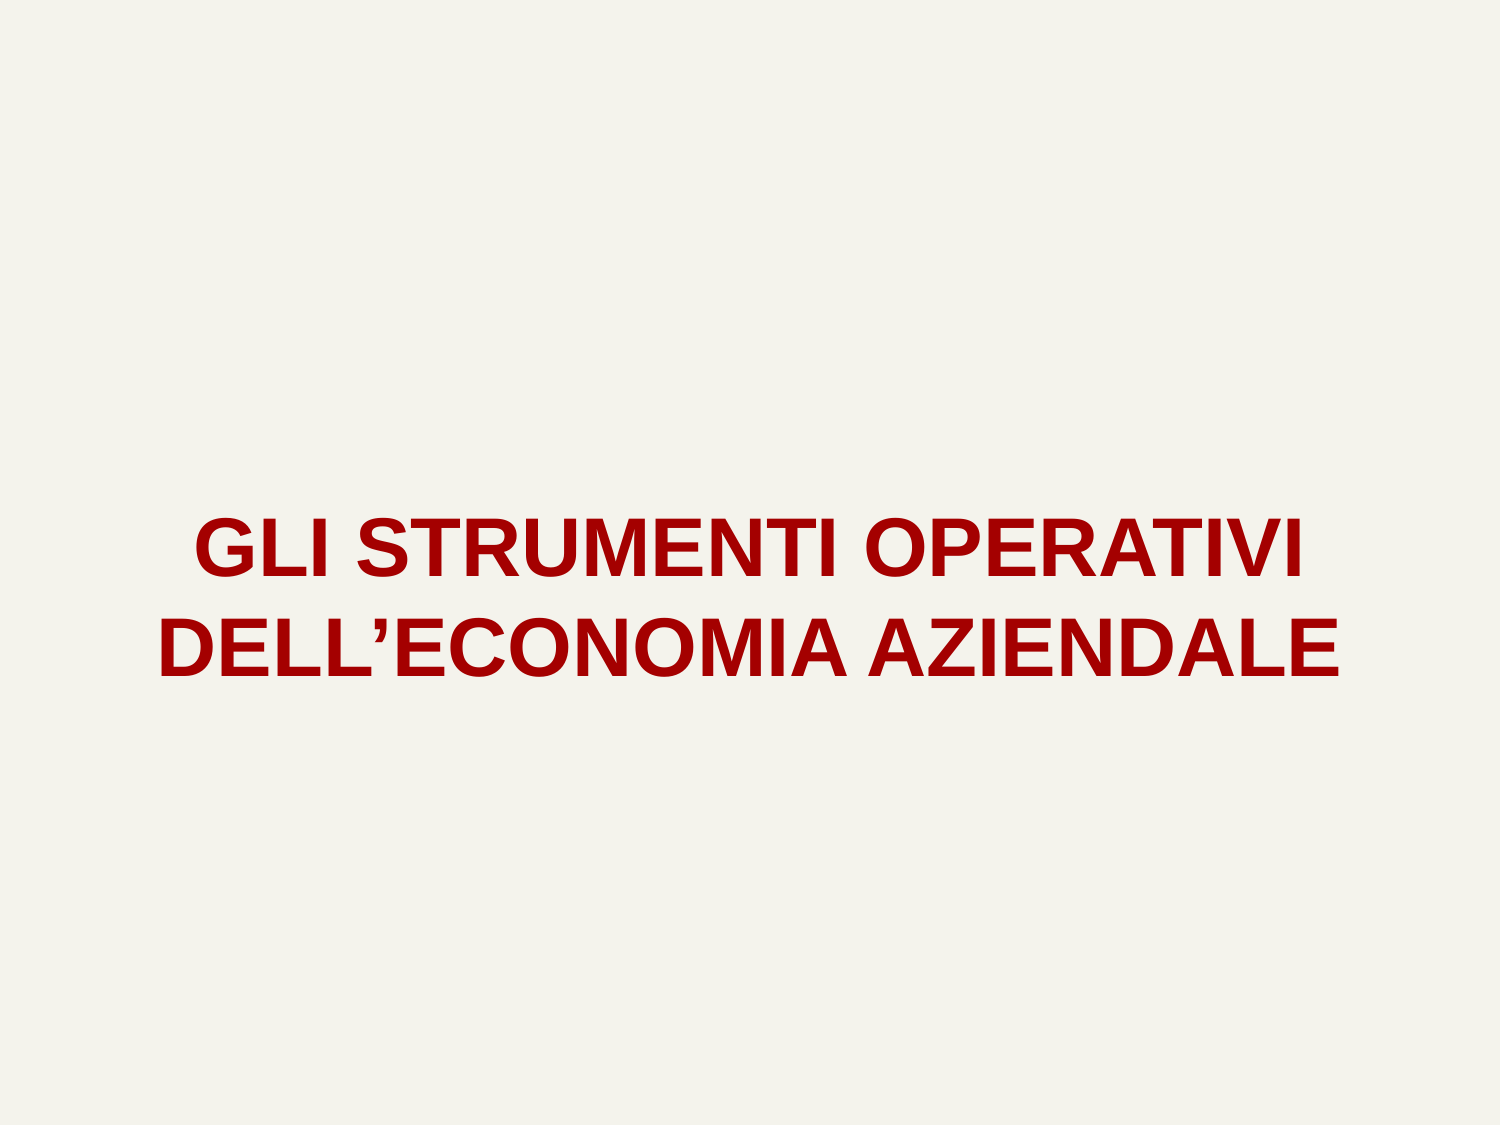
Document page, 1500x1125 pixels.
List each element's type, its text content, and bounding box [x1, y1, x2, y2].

text_box GLI STRUMENTI OPERATIVI DELL’ECONOMIA AZIENDALE [0, 480, 1500, 707]
